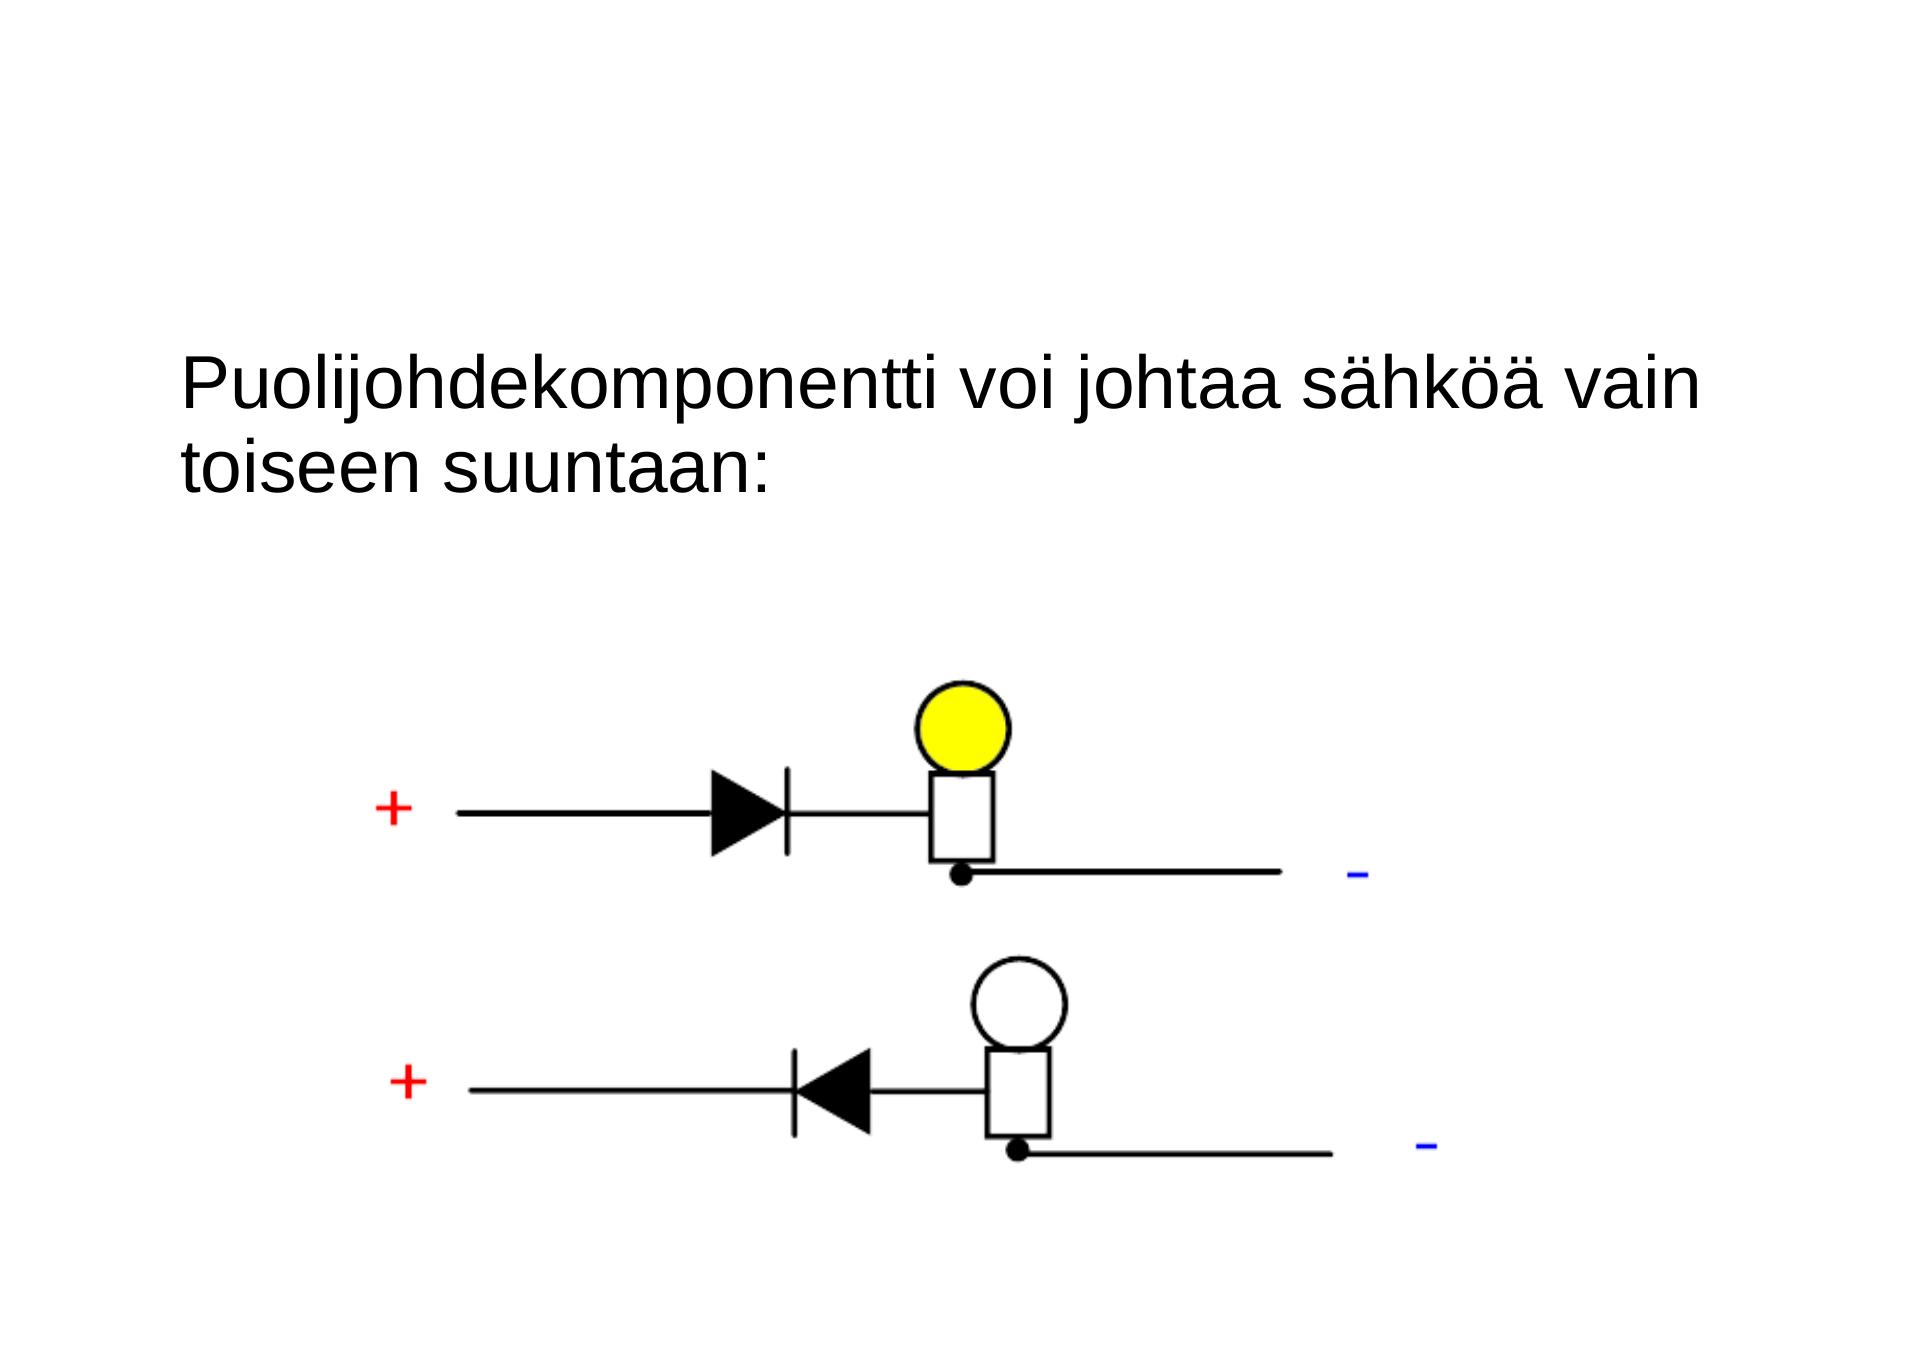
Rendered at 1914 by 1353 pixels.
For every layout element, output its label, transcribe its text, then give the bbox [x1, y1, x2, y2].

text_box Puolijohdekomponentti voi johtaa sähköä vain toiseen suuntaan: [165, 165, 1739, 517]
picture [310, 602, 1501, 1245]
